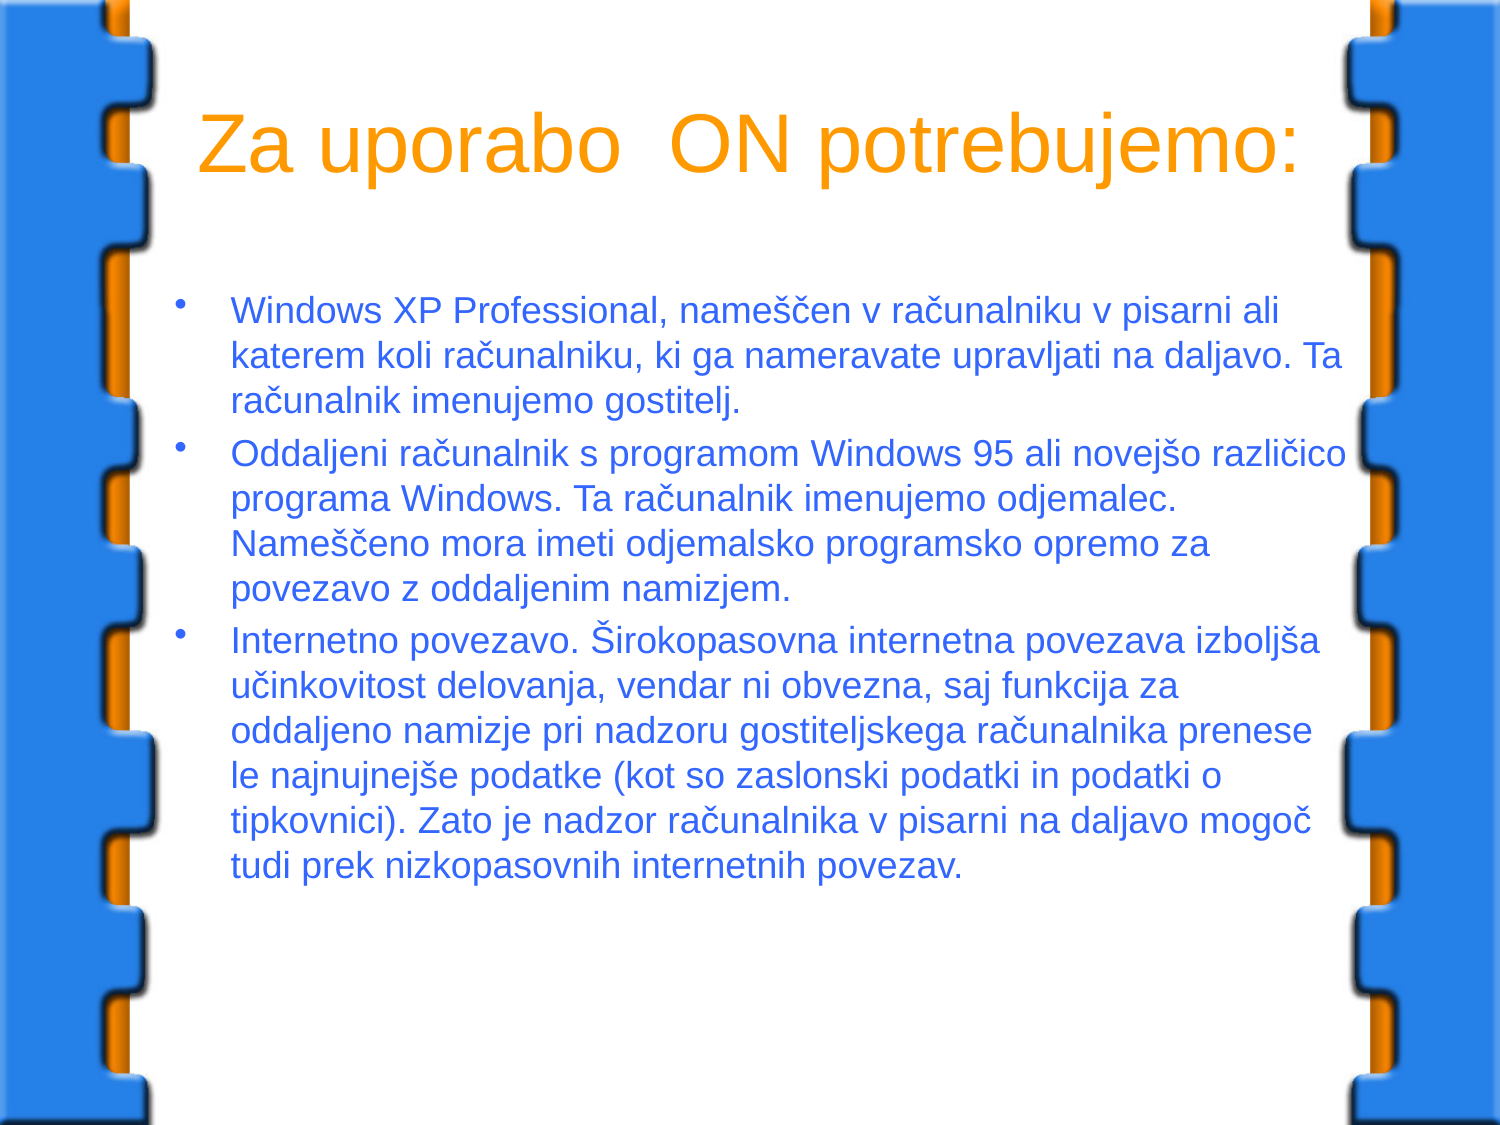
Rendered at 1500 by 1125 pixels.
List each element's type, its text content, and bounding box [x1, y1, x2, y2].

list Windows XP Professional, nameščen v računalniku v pisarni ali katerem koli računalniku, ki ga nameravate upravljati na daljavo. Ta računalnik imenujemo gostitelj. Oddaljeni računalnik s programom Windows 95 ali novejšo različico programa Windows. Ta računalnik imenujemo odjemalec. Nameščeno mora imeti odjemalsko programsko opremo za povezavo z oddaljenim namizjem. Internetno povezavo. Širokopasovna internetna povezava izboljša učinkovitost delovanja, vendar ni obvezna, saj funkcija za oddaljeno namizje pri nadzoru gostiteljskega računalnika prenese le najnujnejše podatke (kot so zaslonski podatki in podatki o tipkovnici). Zato je nadzor računalnika v pisarni na daljavo mogoč tudi prek nizkopasovnih internetnih povezav. [159, 278, 1365, 998]
title Za uporabo ON potrebujemo: [159, 45, 1341, 233]
picture [0, 0, 220, 1125]
picture [1280, 0, 1500, 1125]
